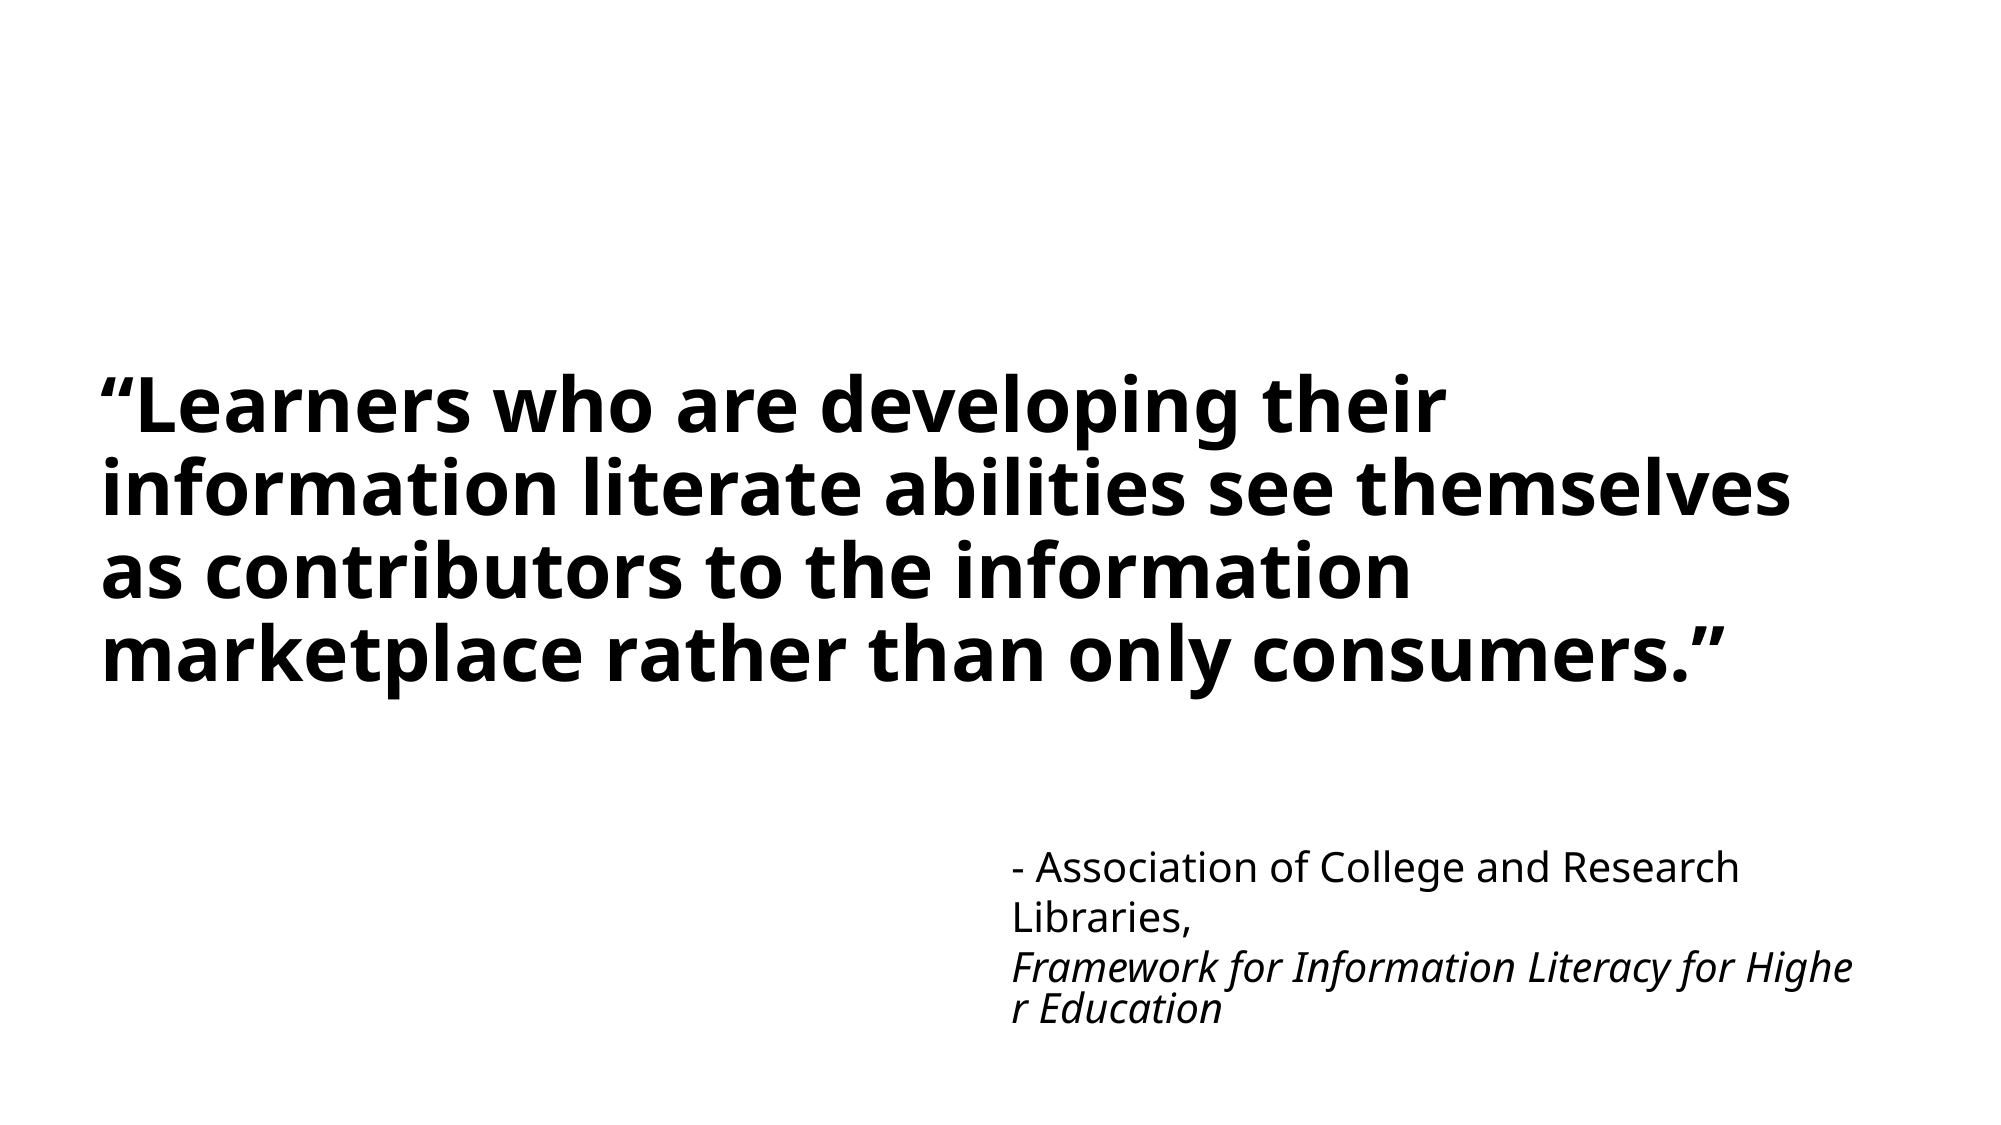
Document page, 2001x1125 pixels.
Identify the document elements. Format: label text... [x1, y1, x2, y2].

title “Learners who are developing their information literate abilities see themselves as contributors to the information marketplace rather than only consumers.” [85, 330, 1811, 734]
text_box - Association of College and Research Libraries, Framework for Information Literacy for Higher Education [996, 833, 1878, 1000]
